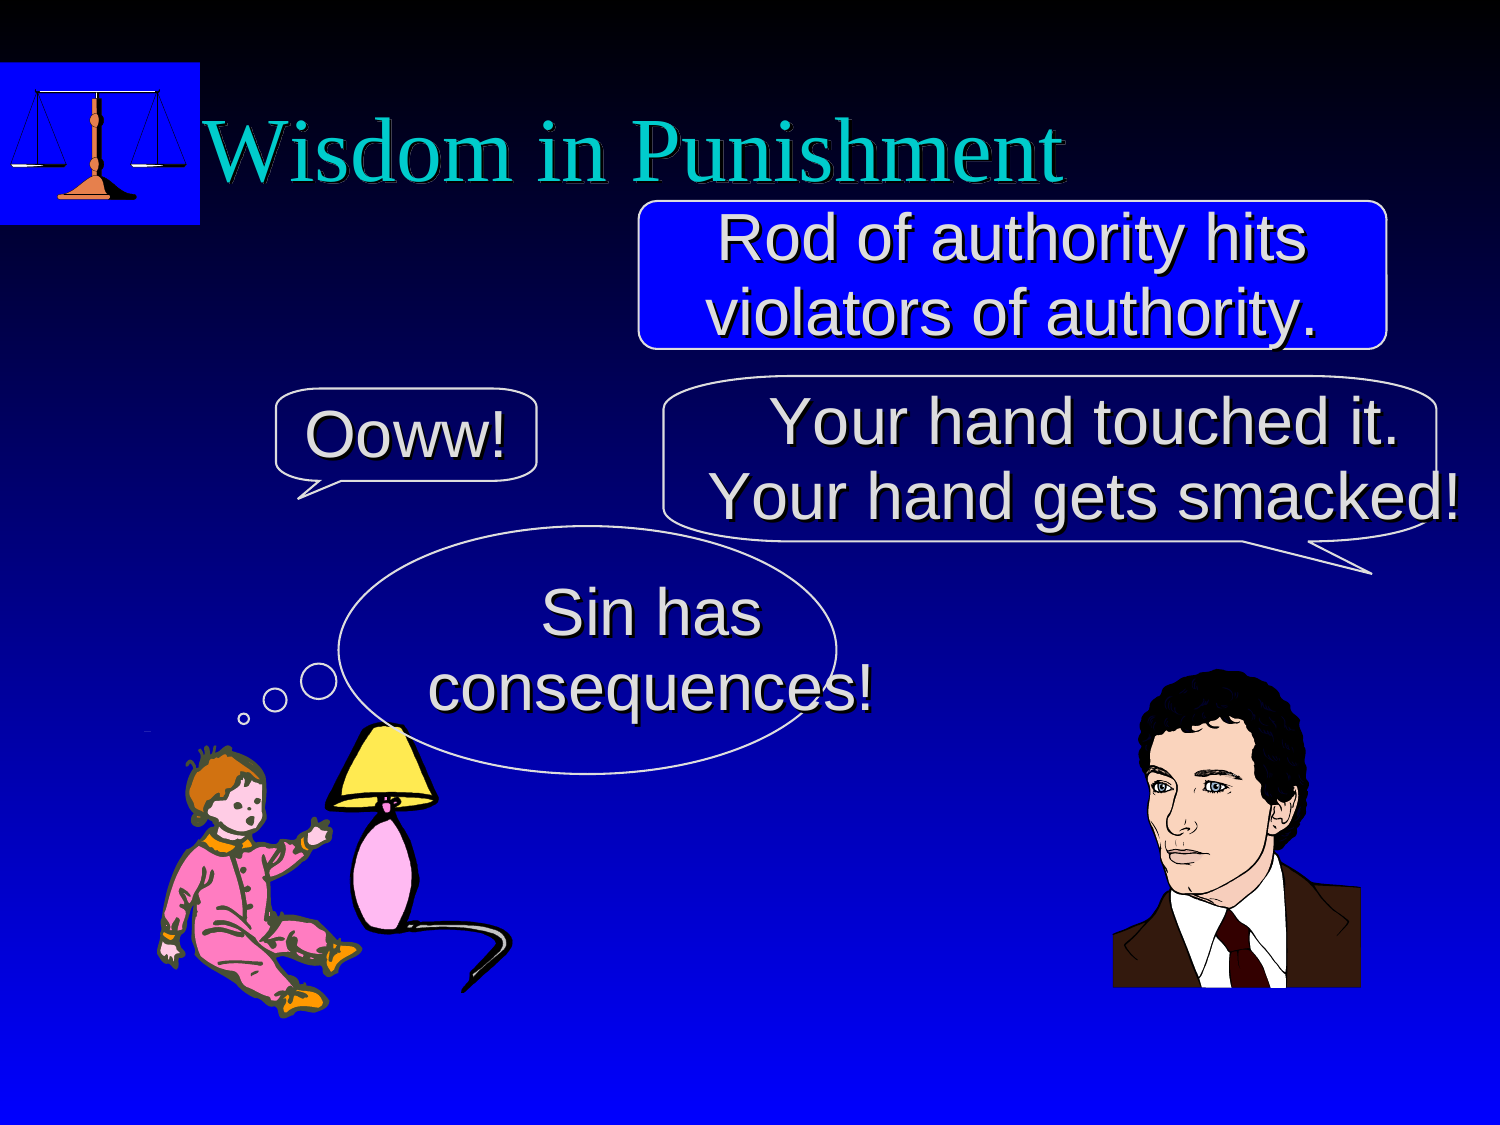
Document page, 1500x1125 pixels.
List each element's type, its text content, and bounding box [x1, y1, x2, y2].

picture [1112, 668, 1361, 988]
text_box Ooww! [276, 388, 537, 500]
text_box Sin has consequences! [338, 526, 837, 775]
text_box Rod of authority hits violators of authority. [638, 200, 1387, 349]
text_box Your hand touched it. Your hand gets smacked! [663, 376, 1437, 574]
chart [144, 731, 363, 1019]
picture [324, 721, 513, 993]
title Wisdom in Punishment [187, 56, 1463, 244]
